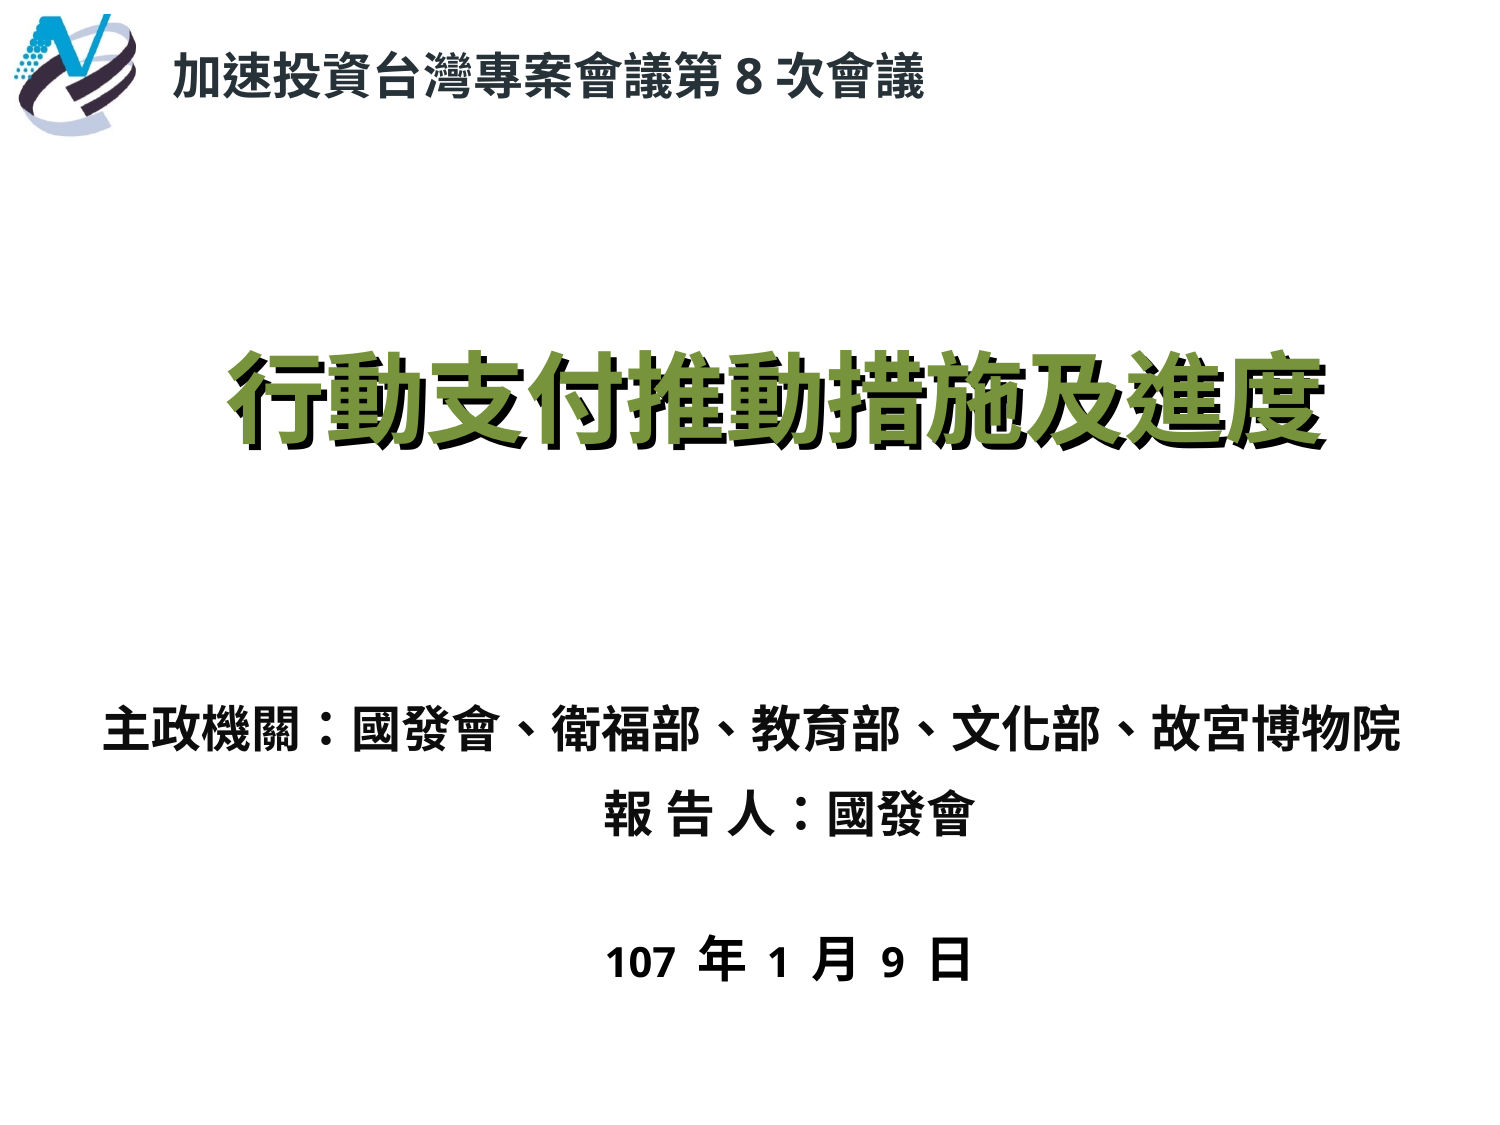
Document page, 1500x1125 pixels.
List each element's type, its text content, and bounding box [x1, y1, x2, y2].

picture [14, 14, 136, 140]
text_box 行動支付推動措施及進度 [23, 255, 1482, 510]
text_box 加速投資台灣專案會議第8次會議 [157, 29, 1259, 140]
text_box 主政機關：國發會、衛福部、教育部、文化部、故宮博物院 報 告 人：國發會 107 年 1 月 9 日 [86, 690, 1495, 870]
